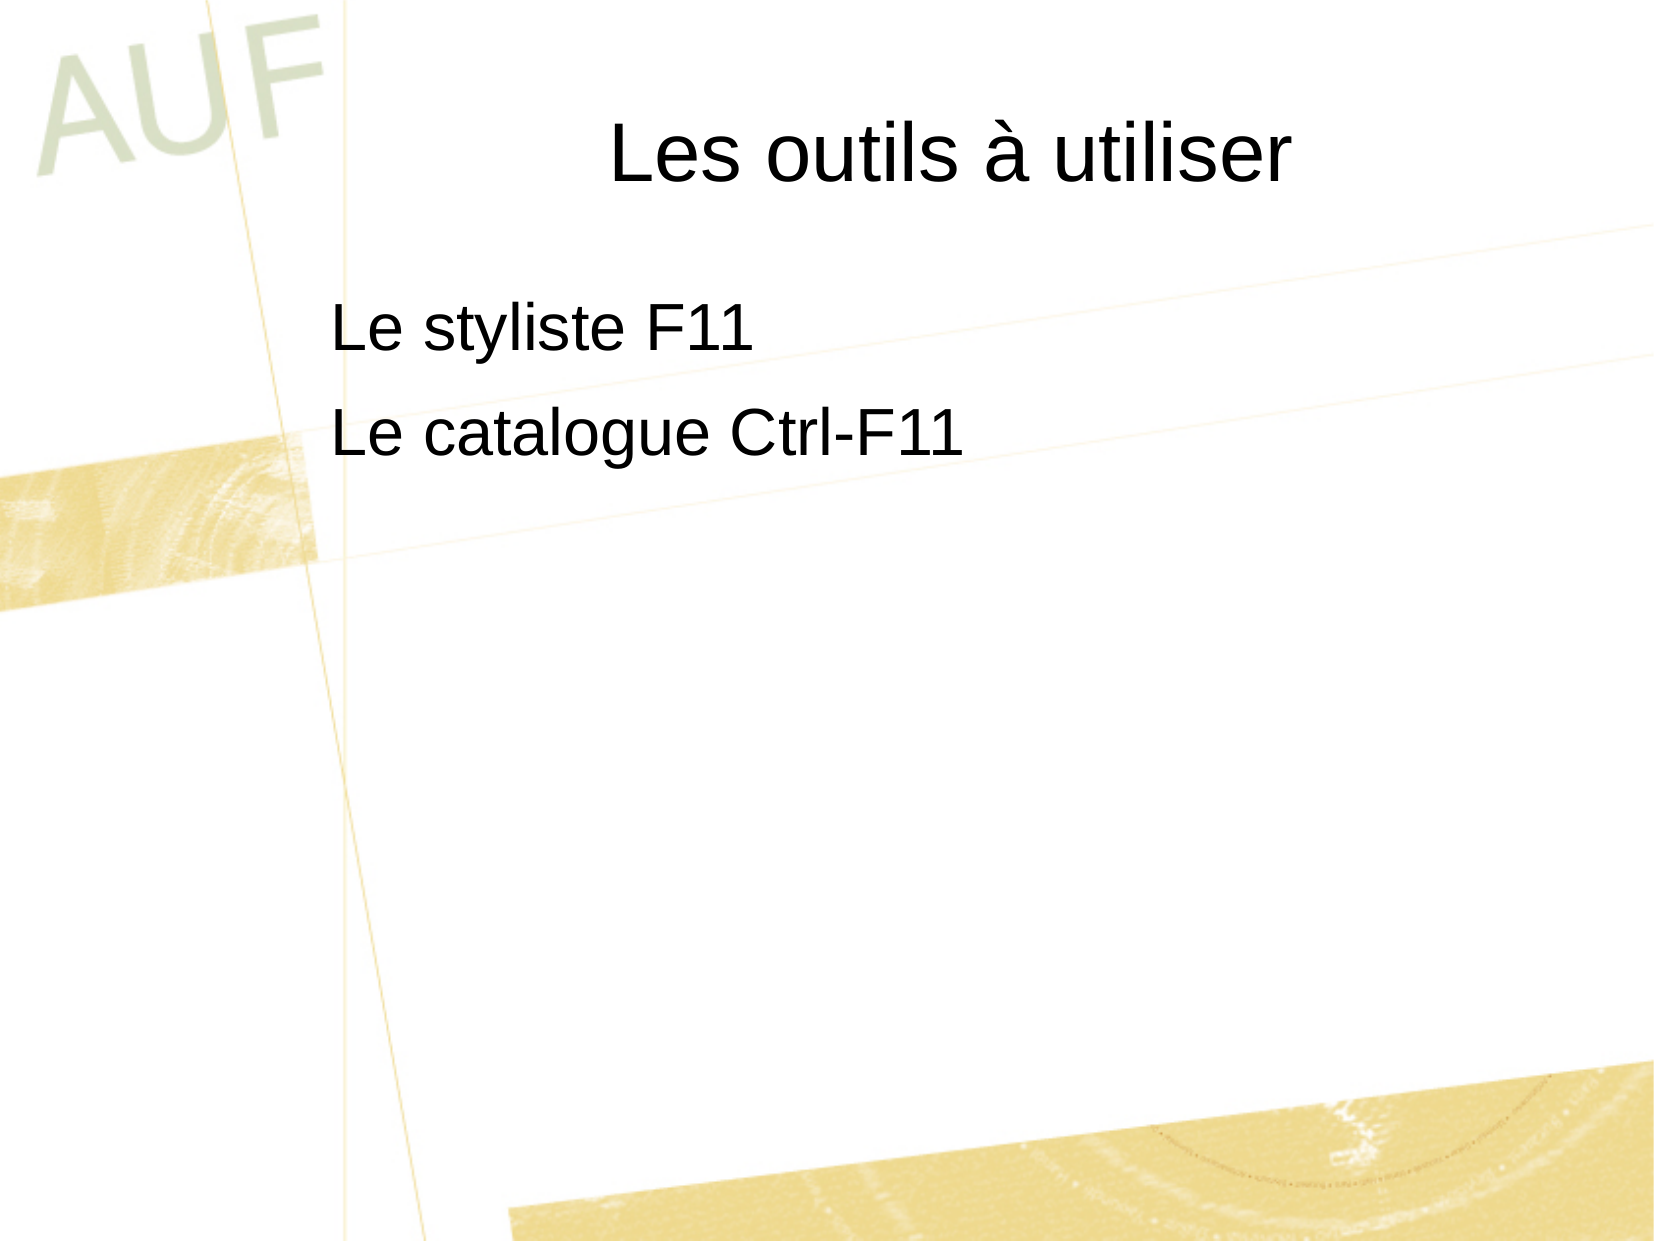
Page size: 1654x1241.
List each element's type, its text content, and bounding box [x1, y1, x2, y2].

picture [0, 0, 1654, 1241]
title Les outils à utiliser [82, 56, 1571, 250]
list Le styliste F11 Le catalogue Ctrl-F11 [82, 290, 1571, 1094]
